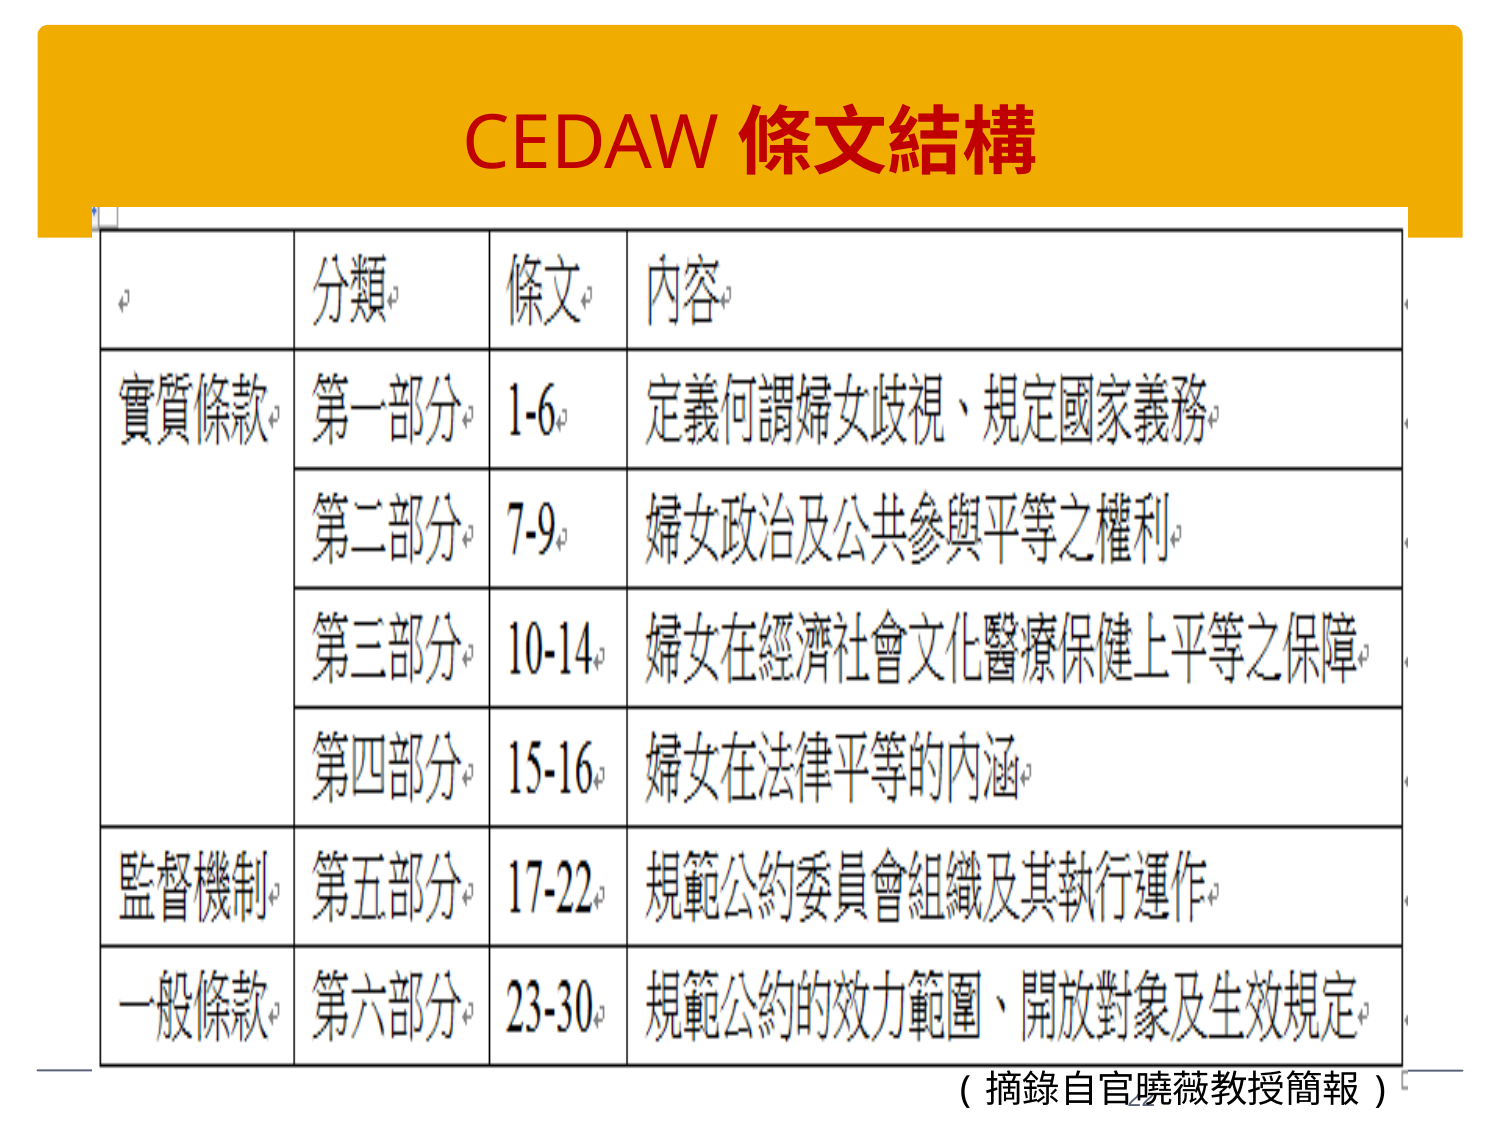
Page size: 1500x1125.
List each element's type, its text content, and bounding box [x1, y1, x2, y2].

text_box 22 [1112, 1069, 1463, 1123]
title CEDAW條文結構 [50, 45, 1451, 233]
picture [92, 208, 1408, 1094]
text_box (摘錄自官曉薇教授簡報) [939, 1057, 1407, 1117]
